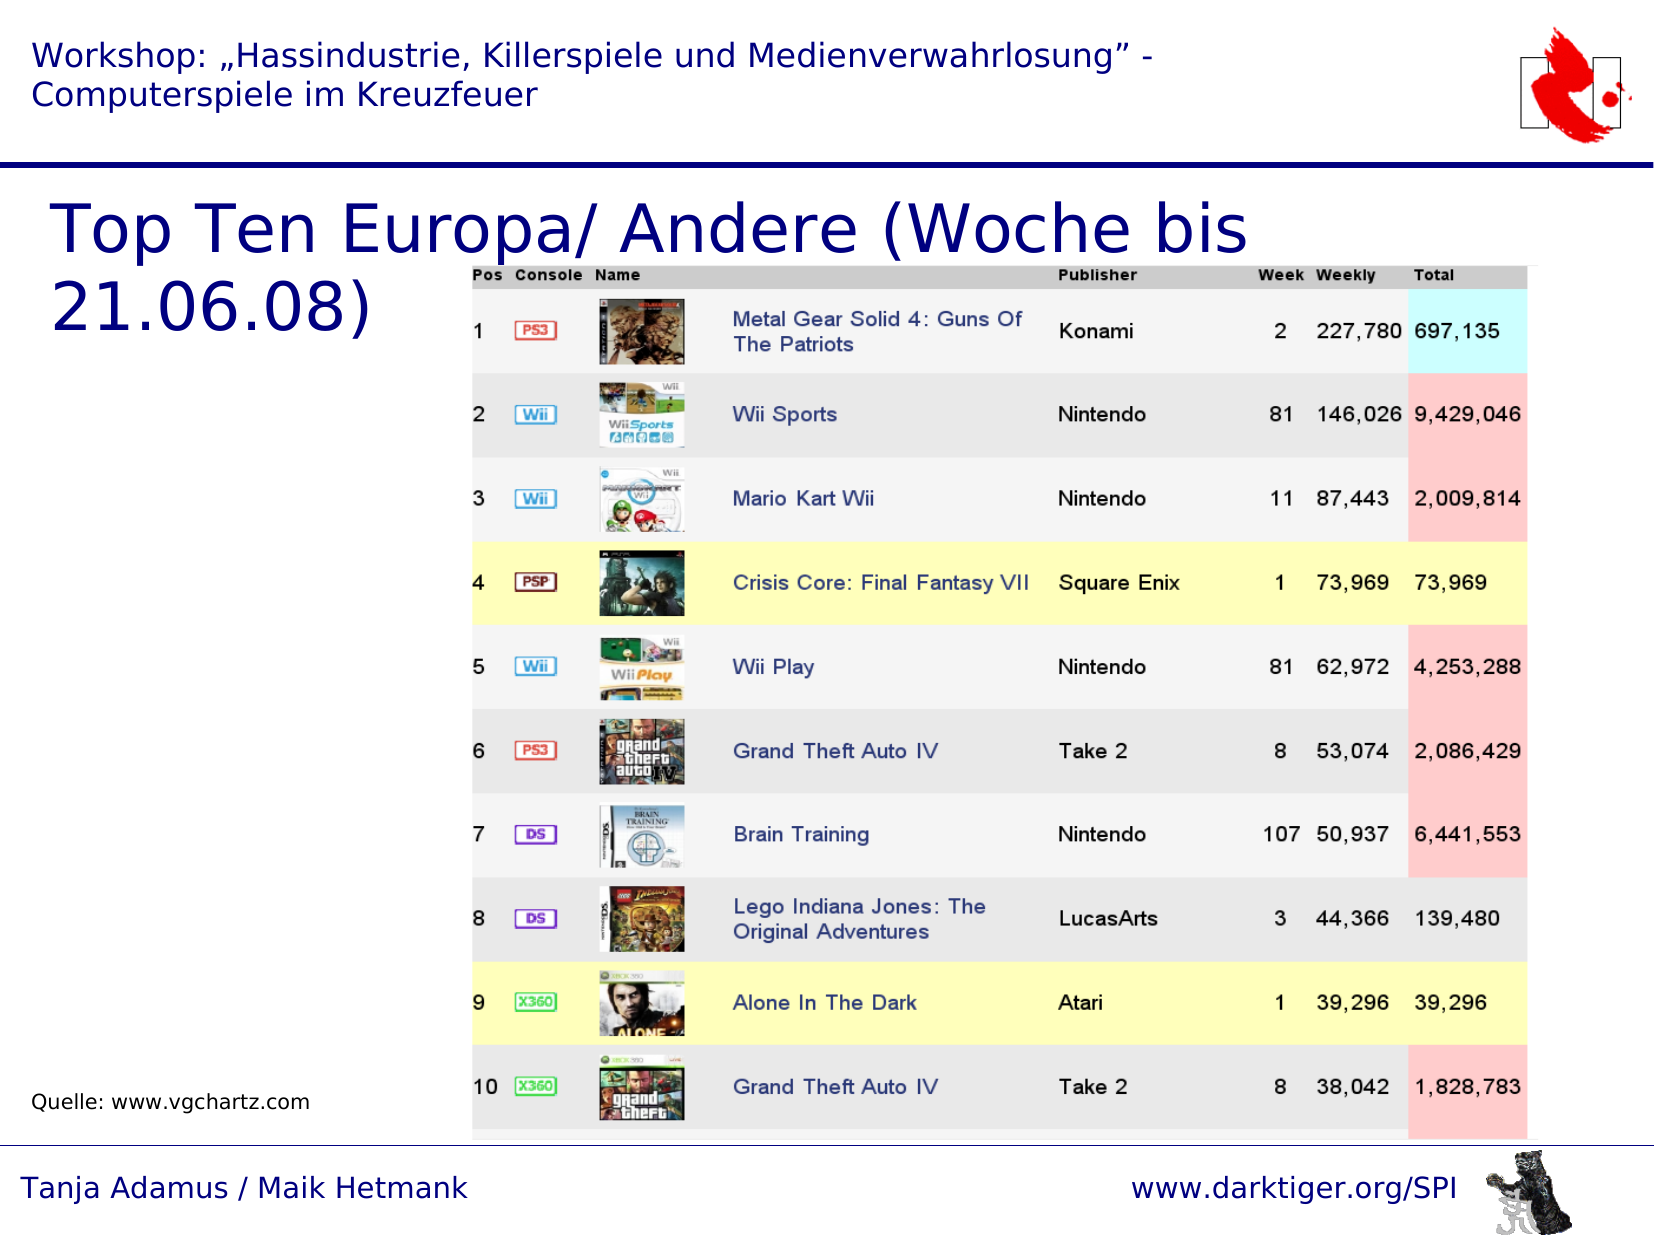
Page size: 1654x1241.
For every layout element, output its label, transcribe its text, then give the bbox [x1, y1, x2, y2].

picture [1486, 1150, 1572, 1235]
picture [472, 265, 1539, 1140]
text_box Top Ten Europa/ Andere (Woche bis 21.06.08) [35, 183, 1512, 354]
picture [1503, 16, 1632, 148]
text_box Workshop: „Hassindustrie, Killerspiele und Medienverwahrlosung” - Computerspiele im Kreuzfeuer [16, 29, 1418, 178]
text_box Quelle: www.vgchartz.com [16, 1082, 326, 1123]
